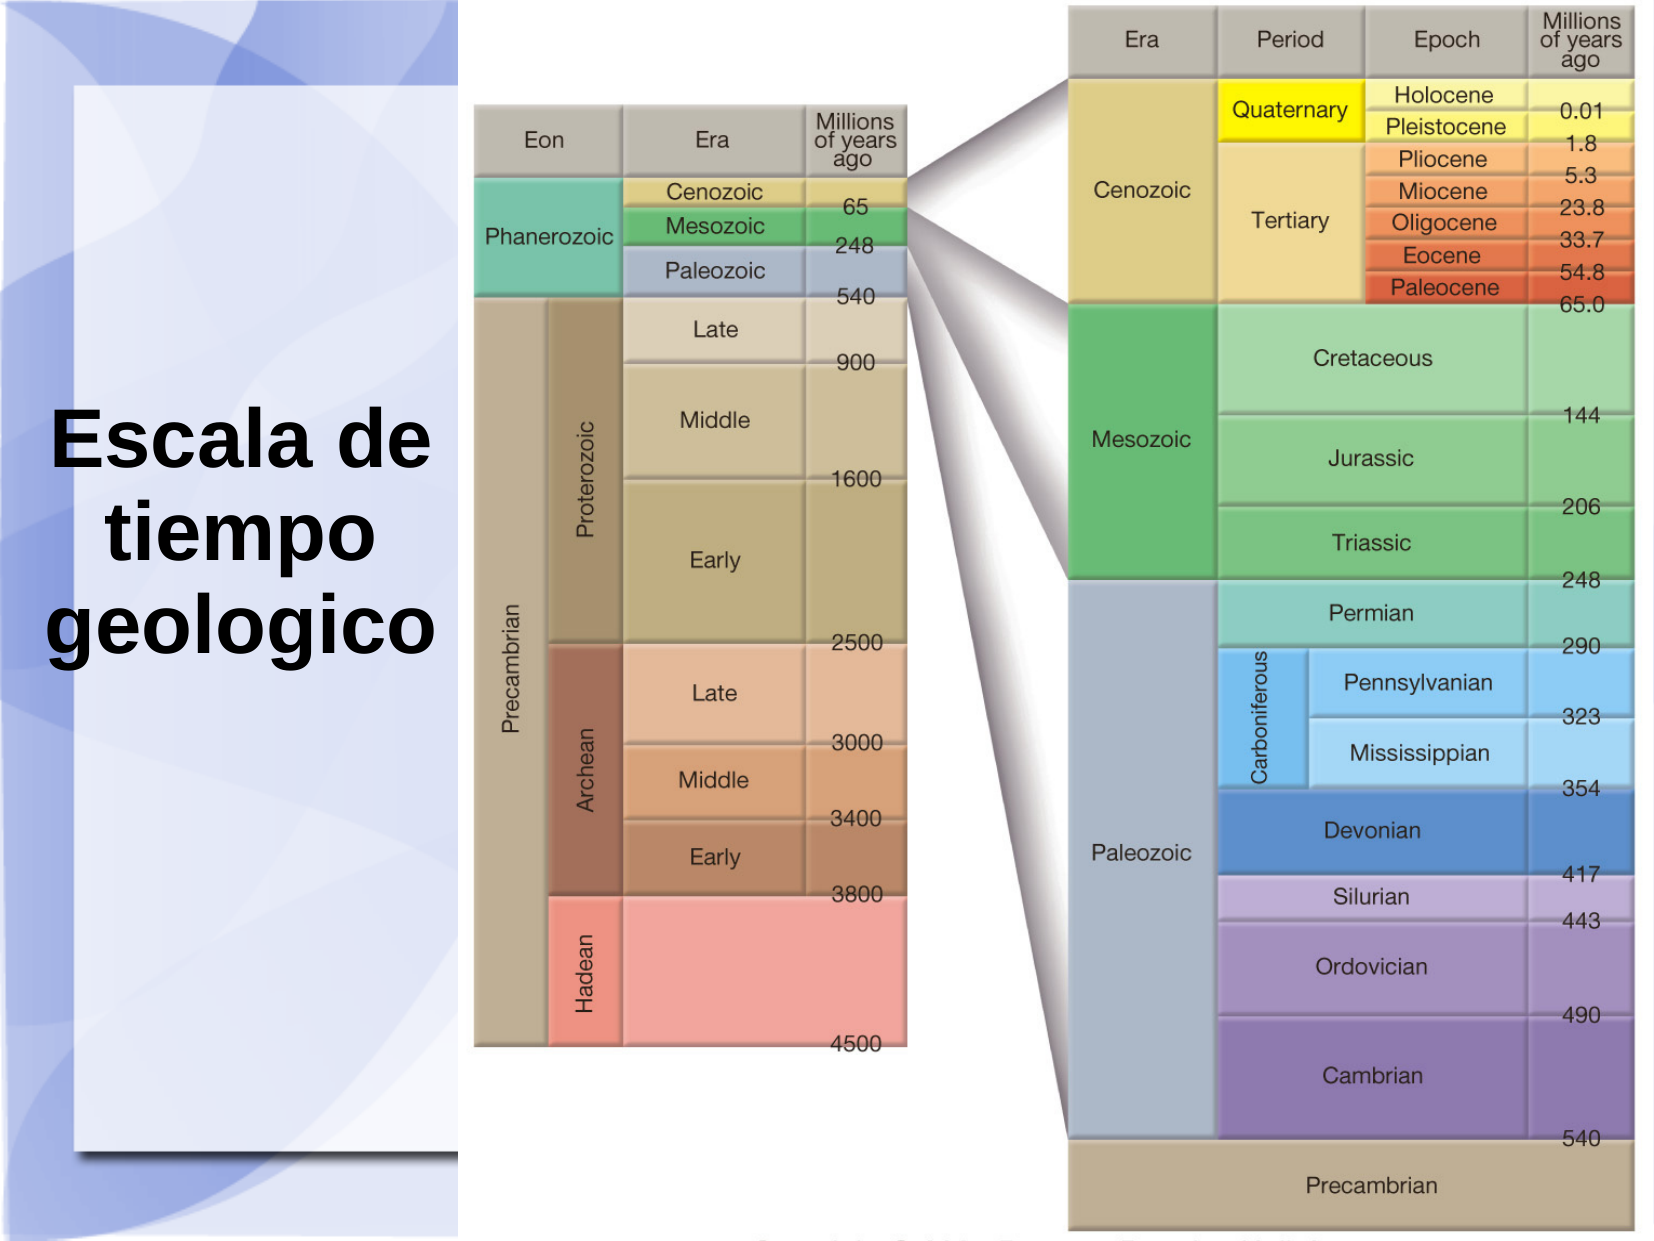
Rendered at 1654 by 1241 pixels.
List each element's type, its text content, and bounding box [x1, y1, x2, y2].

picture [0, 0, 1654, 1241]
title Escala de tiempo geologico [23, 118, 458, 945]
